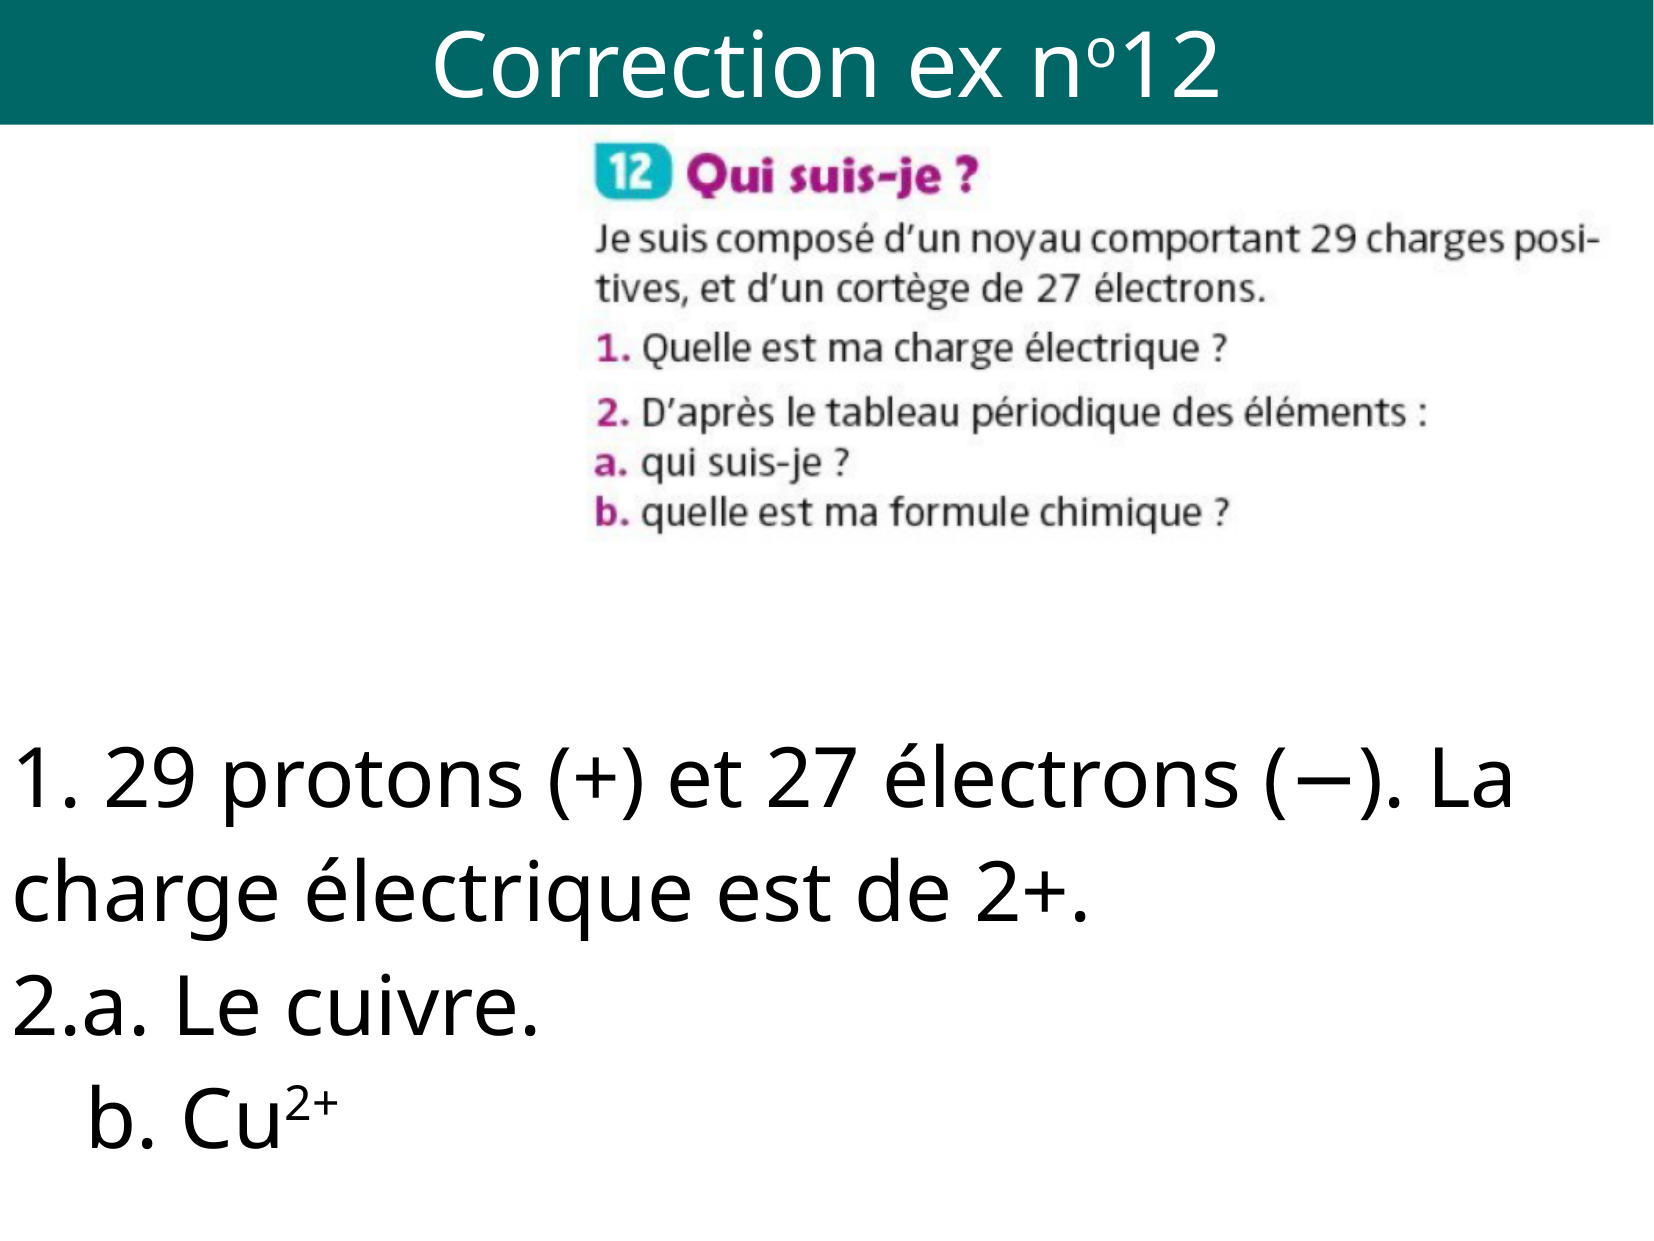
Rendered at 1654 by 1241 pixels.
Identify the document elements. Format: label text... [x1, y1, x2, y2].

subtitle 1. 29 protons (+) et 27 électrons (−). La charge électrique est de 2+. 2.a. Le cuivre. b. Cu2+ [11, 129, 1642, 1229]
picture [578, 125, 1617, 556]
title Correction ex no12 [0, 8, 1654, 116]
